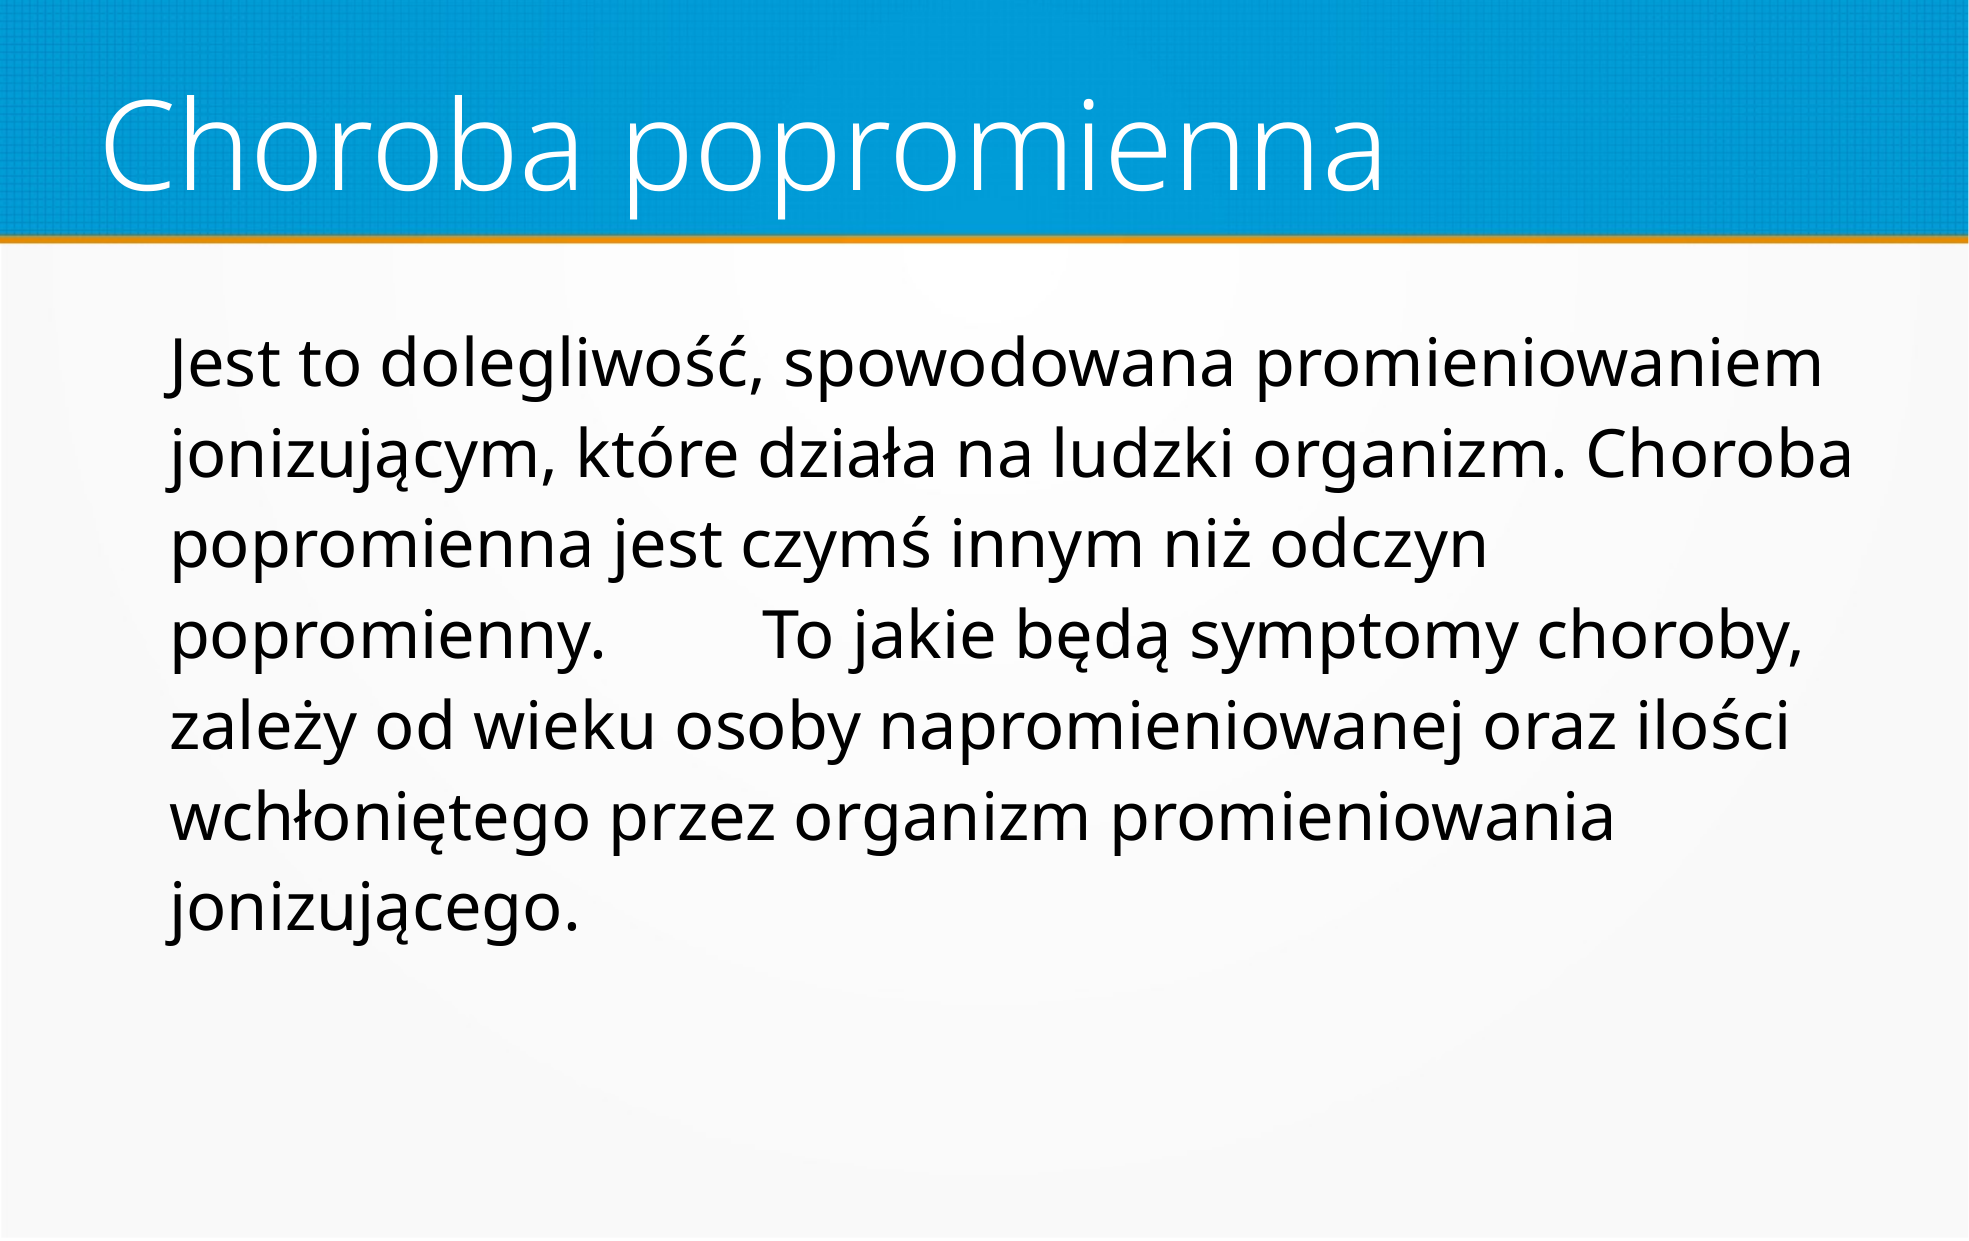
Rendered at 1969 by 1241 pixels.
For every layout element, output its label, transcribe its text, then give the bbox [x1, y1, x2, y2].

picture [0, 233, 1969, 1241]
list Jest to dolegliwość, spowodowana promieniowaniem jonizującym, które działa na ludzki organizm. Choroba popromienna jest czymś innym niż odczyn popromienny. To jakie będą symptomy choroby, zależy od wieku osoby napromieniowanej oraz ilości wchłoniętego przez organizm promieniowania jonizującego. [98, 315, 1861, 1081]
title Choroba popromienna [98, 19, 1870, 227]
